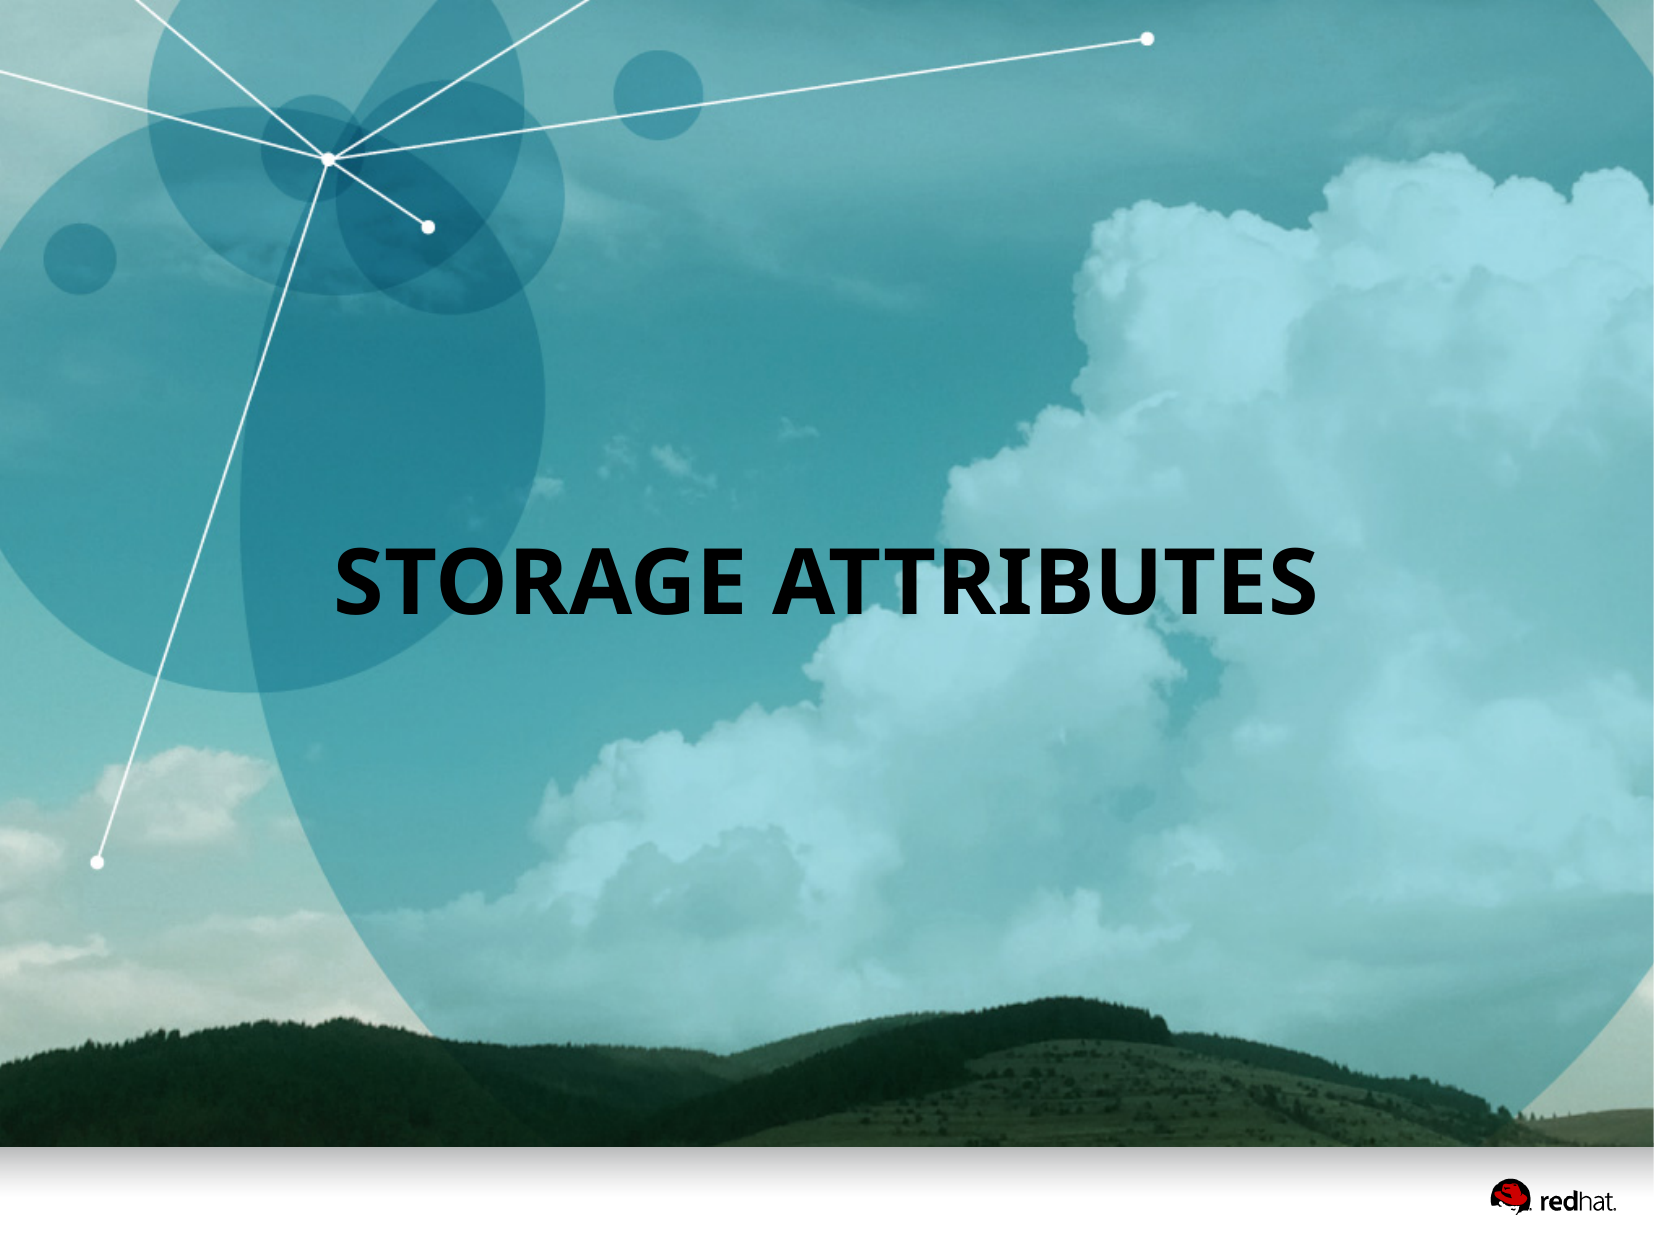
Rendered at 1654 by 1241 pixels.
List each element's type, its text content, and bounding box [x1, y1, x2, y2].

subtitle STORAGE ATTRIBUTES [82, 514, 1571, 644]
picture [0, 0, 1654, 1241]
